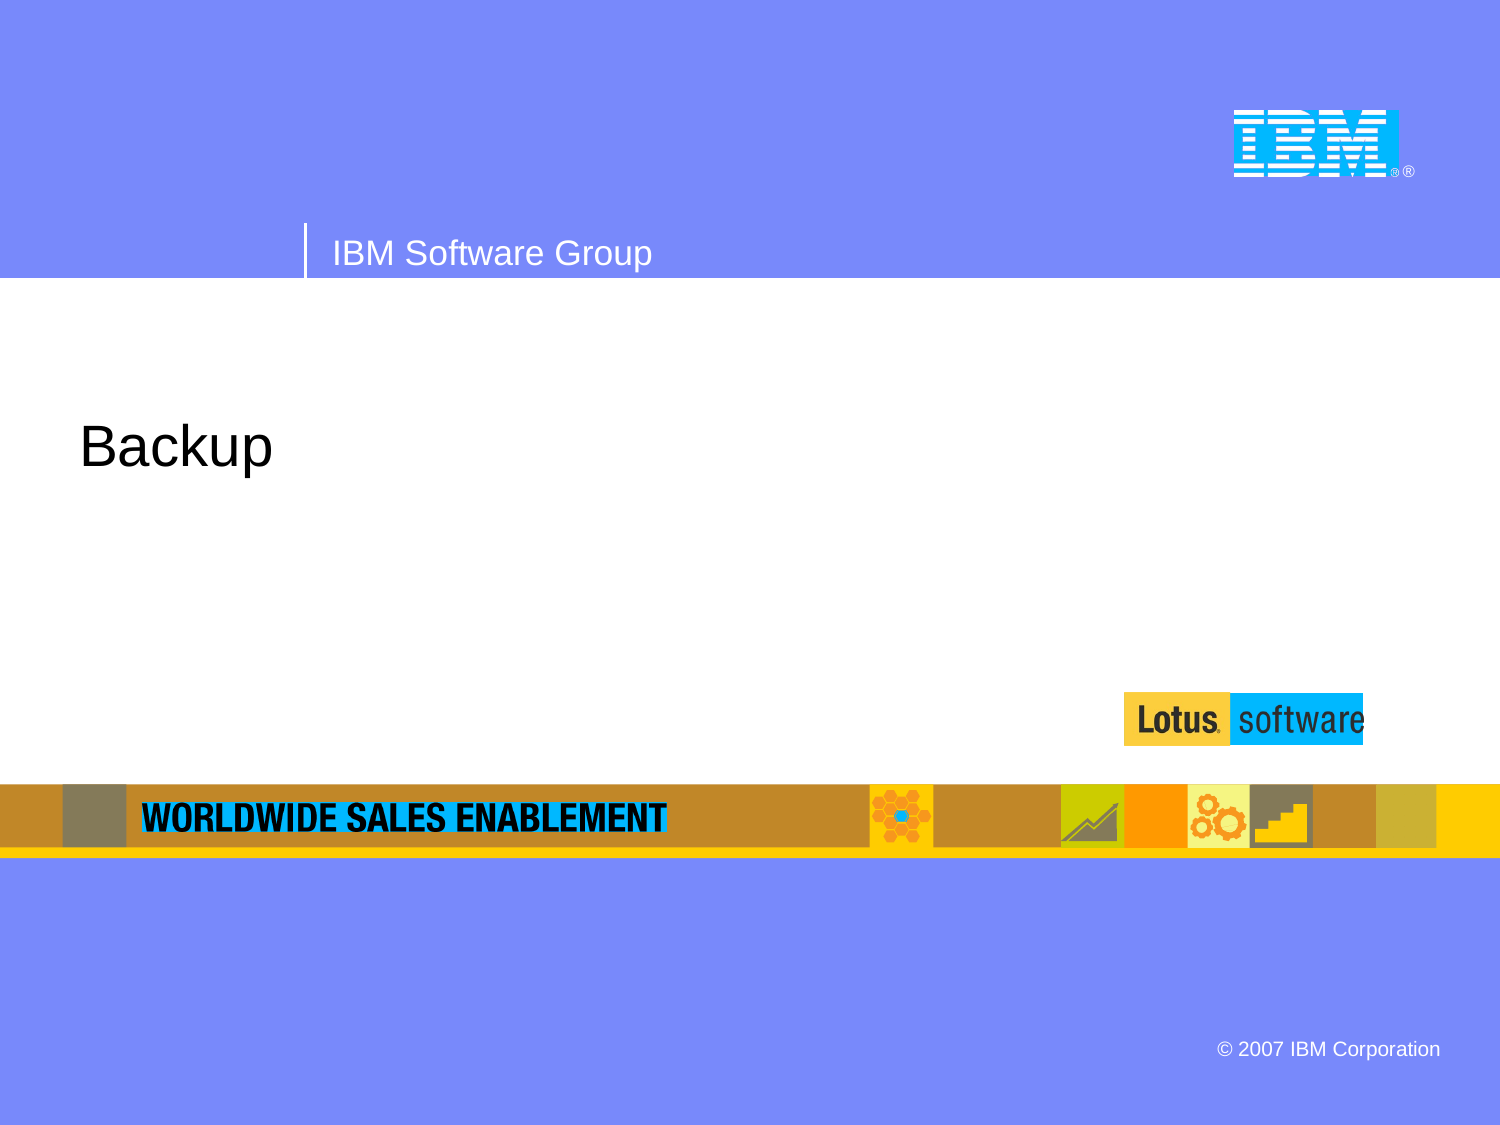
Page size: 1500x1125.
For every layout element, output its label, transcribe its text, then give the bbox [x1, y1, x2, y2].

picture [1234, 120, 1263, 124]
picture [218, 805, 225, 830]
picture [1319, 110, 1343, 114]
picture [1327, 712, 1335, 732]
picture [1243, 129, 1255, 133]
picture [1302, 129, 1314, 133]
picture [1328, 129, 1349, 133]
picture [1234, 173, 1263, 177]
picture [144, 805, 154, 830]
picture [1328, 137, 1377, 141]
picture [1351, 715, 1364, 731]
picture [1243, 155, 1255, 159]
picture [1392, 169, 1399, 177]
picture [1366, 155, 1377, 159]
picture [1341, 713, 1345, 732]
picture [1319, 120, 1346, 124]
picture [1243, 146, 1255, 151]
picture [154, 805, 159, 815]
picture [1277, 137, 1312, 141]
picture [1328, 155, 1339, 159]
picture [1366, 146, 1377, 150]
picture [174, 804, 190, 832]
picture [1319, 164, 1339, 168]
picture [1346, 155, 1359, 159]
picture [1356, 129, 1377, 133]
picture [1366, 164, 1386, 168]
picture [1302, 155, 1315, 159]
picture [1343, 146, 1362, 150]
picture [1362, 110, 1386, 114]
picture [1234, 164, 1263, 168]
picture [1268, 110, 1307, 114]
picture [1234, 110, 1263, 114]
picture [1268, 164, 1314, 168]
picture [1268, 120, 1314, 124]
subtitle [225, 637, 1276, 926]
picture [1277, 155, 1289, 159]
title Backup [64, 409, 1370, 651]
picture [1277, 146, 1311, 150]
picture [1268, 173, 1308, 177]
picture [196, 805, 212, 830]
picture [160, 805, 169, 830]
picture [1328, 146, 1339, 150]
picture [1276, 706, 1281, 732]
picture [1276, 129, 1288, 133]
picture [1366, 173, 1386, 177]
picture [1243, 137, 1255, 141]
picture [1359, 119, 1386, 124]
picture [1285, 707, 1293, 732]
picture [1319, 173, 1339, 177]
